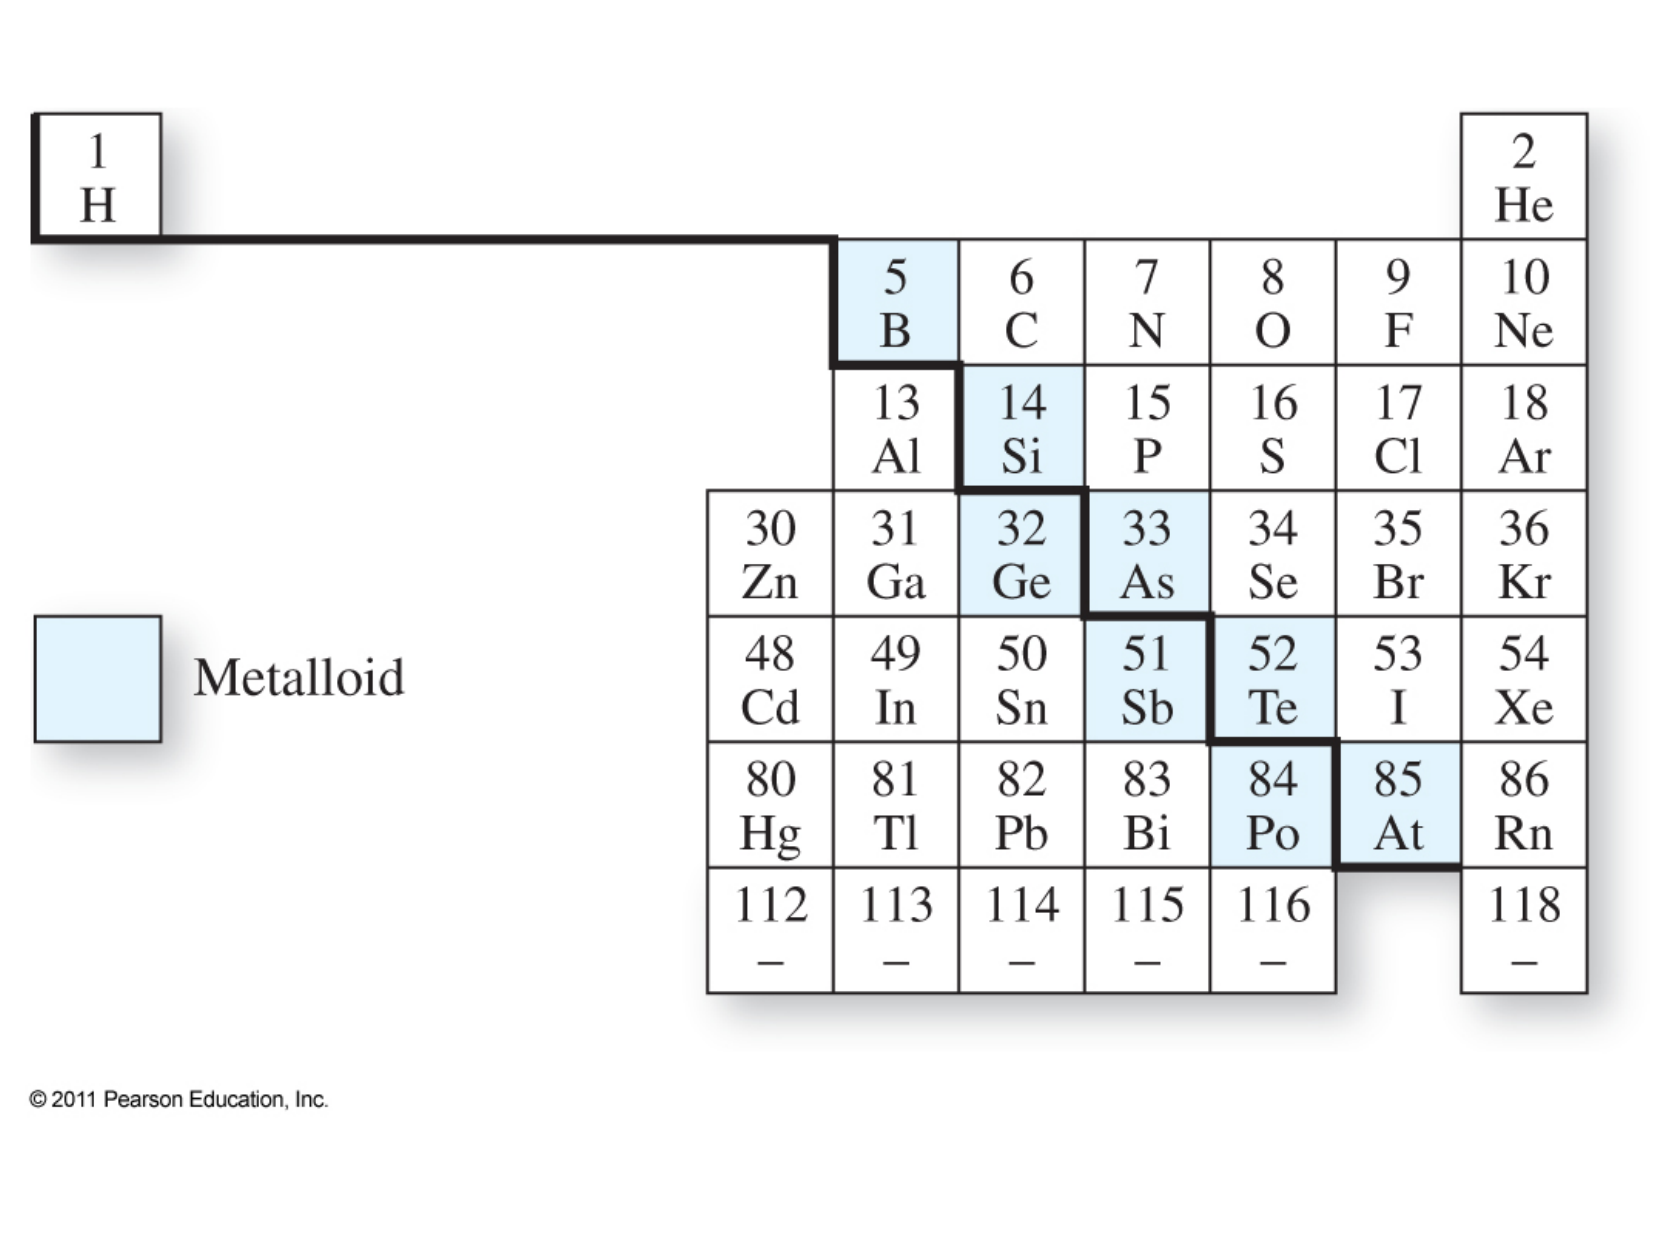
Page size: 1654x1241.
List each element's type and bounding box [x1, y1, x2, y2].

picture [0, 82, 1654, 1158]
